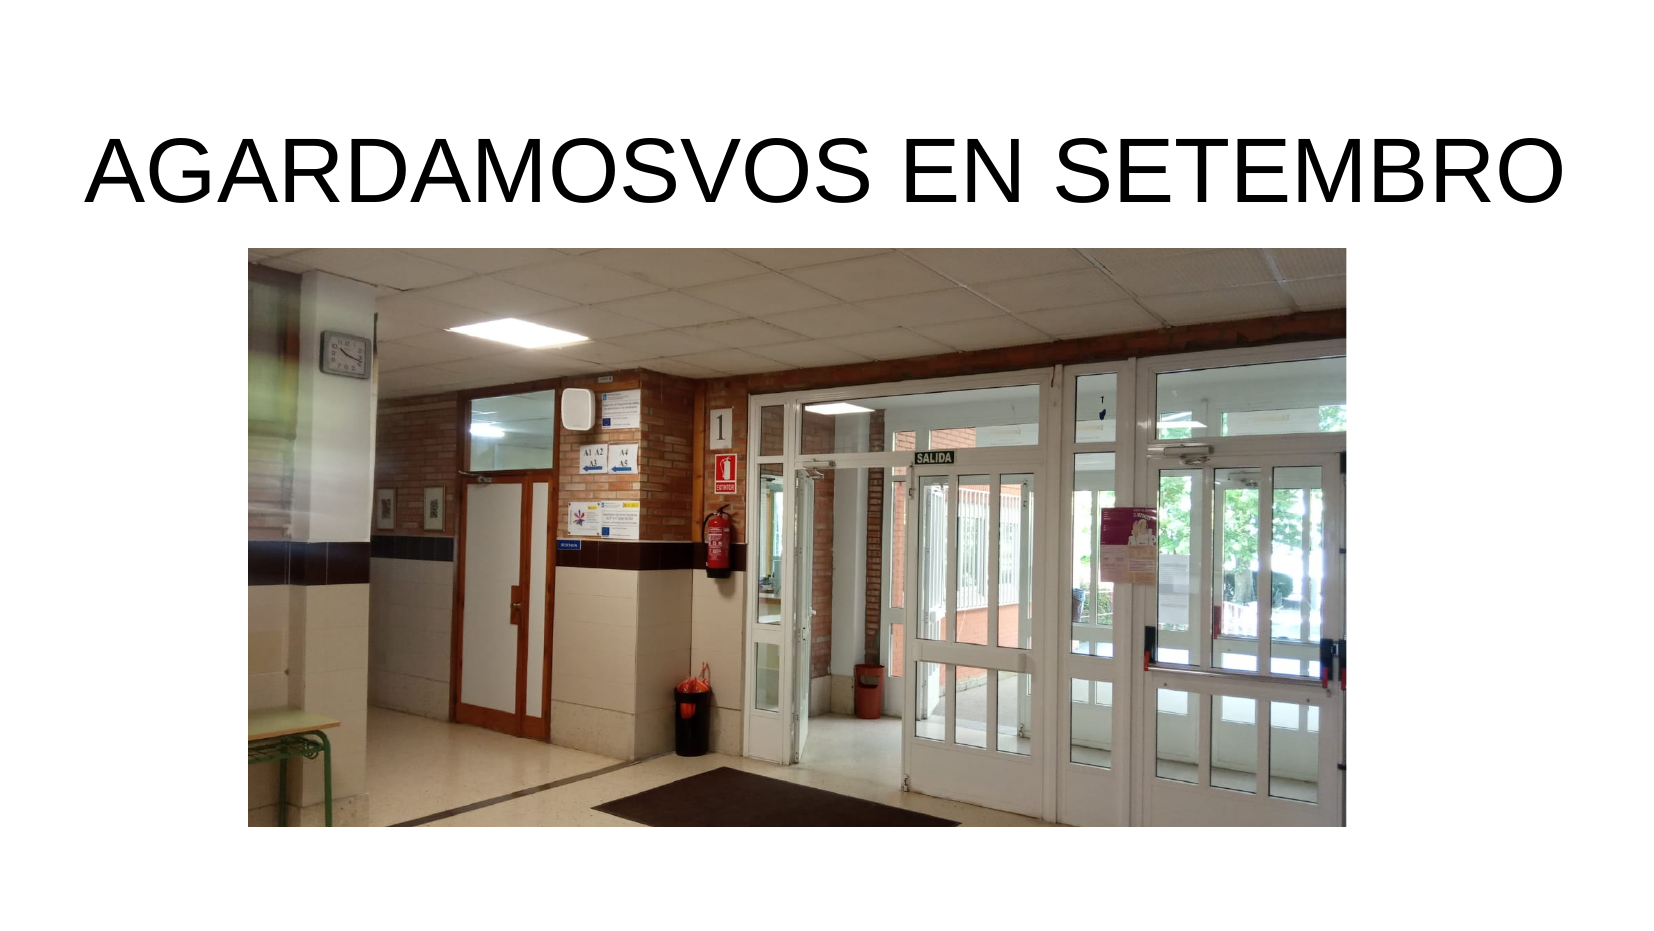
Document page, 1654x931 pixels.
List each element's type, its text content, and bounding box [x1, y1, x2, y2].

picture [248, 248, 1347, 827]
title AGARDAMOSVOS EN SETEMBRO [82, 92, 1571, 249]
